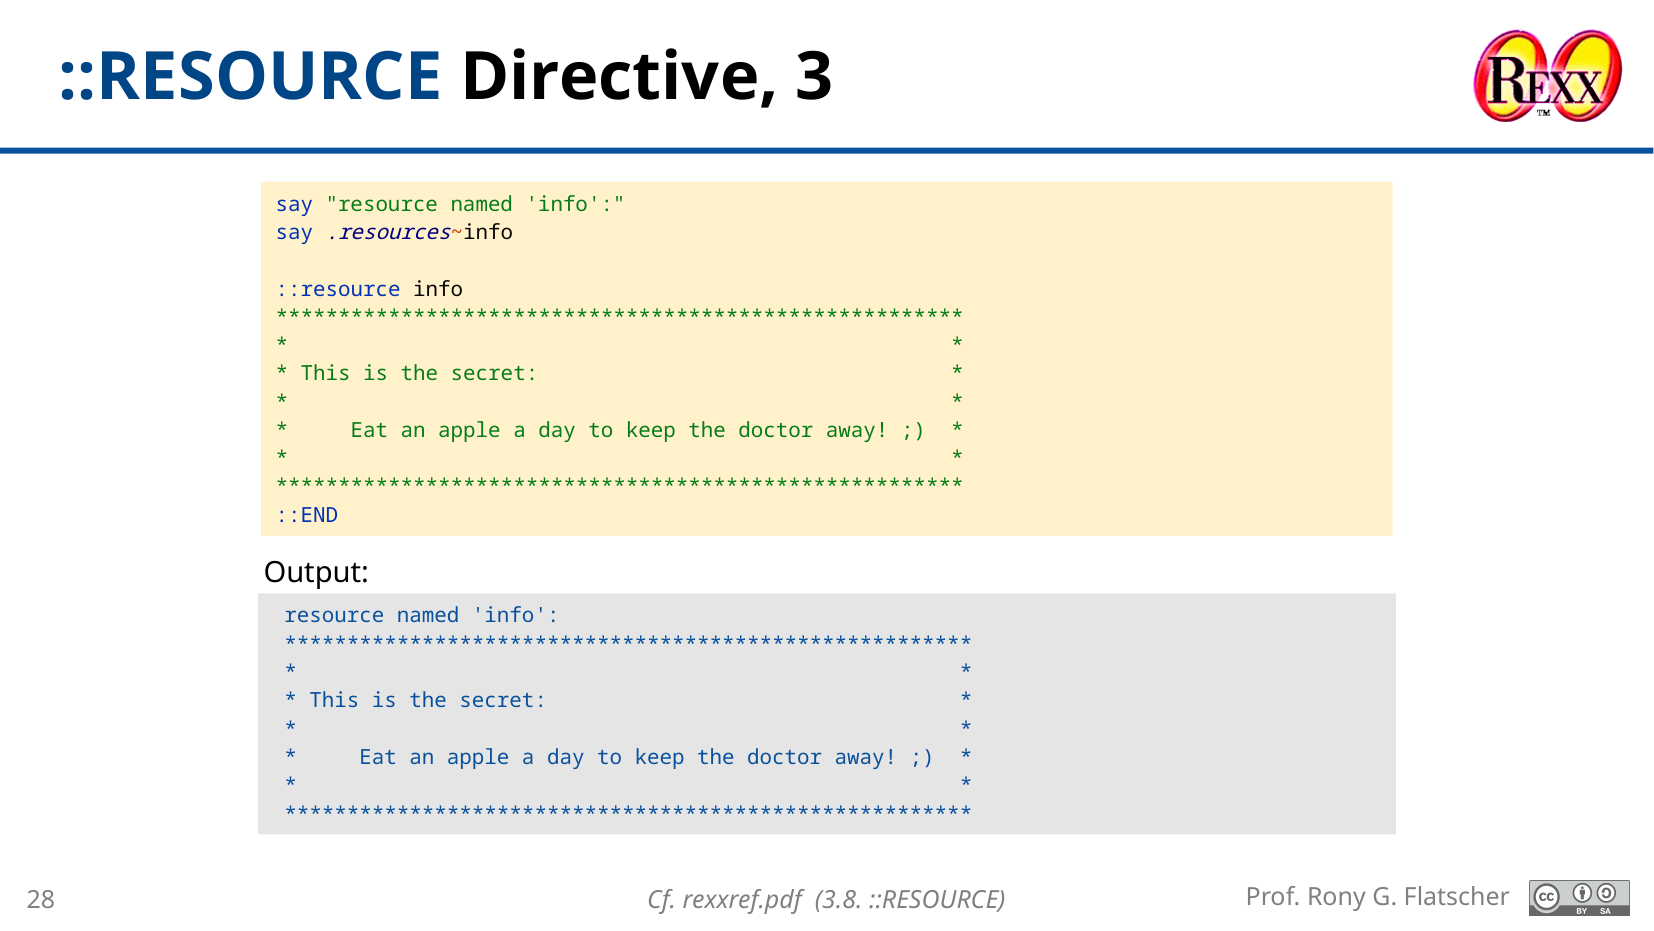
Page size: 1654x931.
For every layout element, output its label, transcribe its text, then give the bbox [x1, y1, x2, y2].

text_box say "resource named 'info':" say .resources~info ::resource info ******************************************************* * * * This is the secret: * * * * Eat an apple a day to keep the doctor away! ;) * * * ******************************************************* ::END [260, 181, 1393, 536]
text_box Output: [248, 543, 415, 600]
text_box resource named 'info': ******************************************************* * * * This is the secret: * * * * Eat an apple a day to keep the doctor away! ;) * * * ******************************************************* [257, 593, 1396, 825]
text_box Cf. rexxref.pdf (3.8. ::RESOURCE) [0, 874, 1654, 922]
title ::RESOURCE Directive, 3 [0, 0, 1654, 148]
